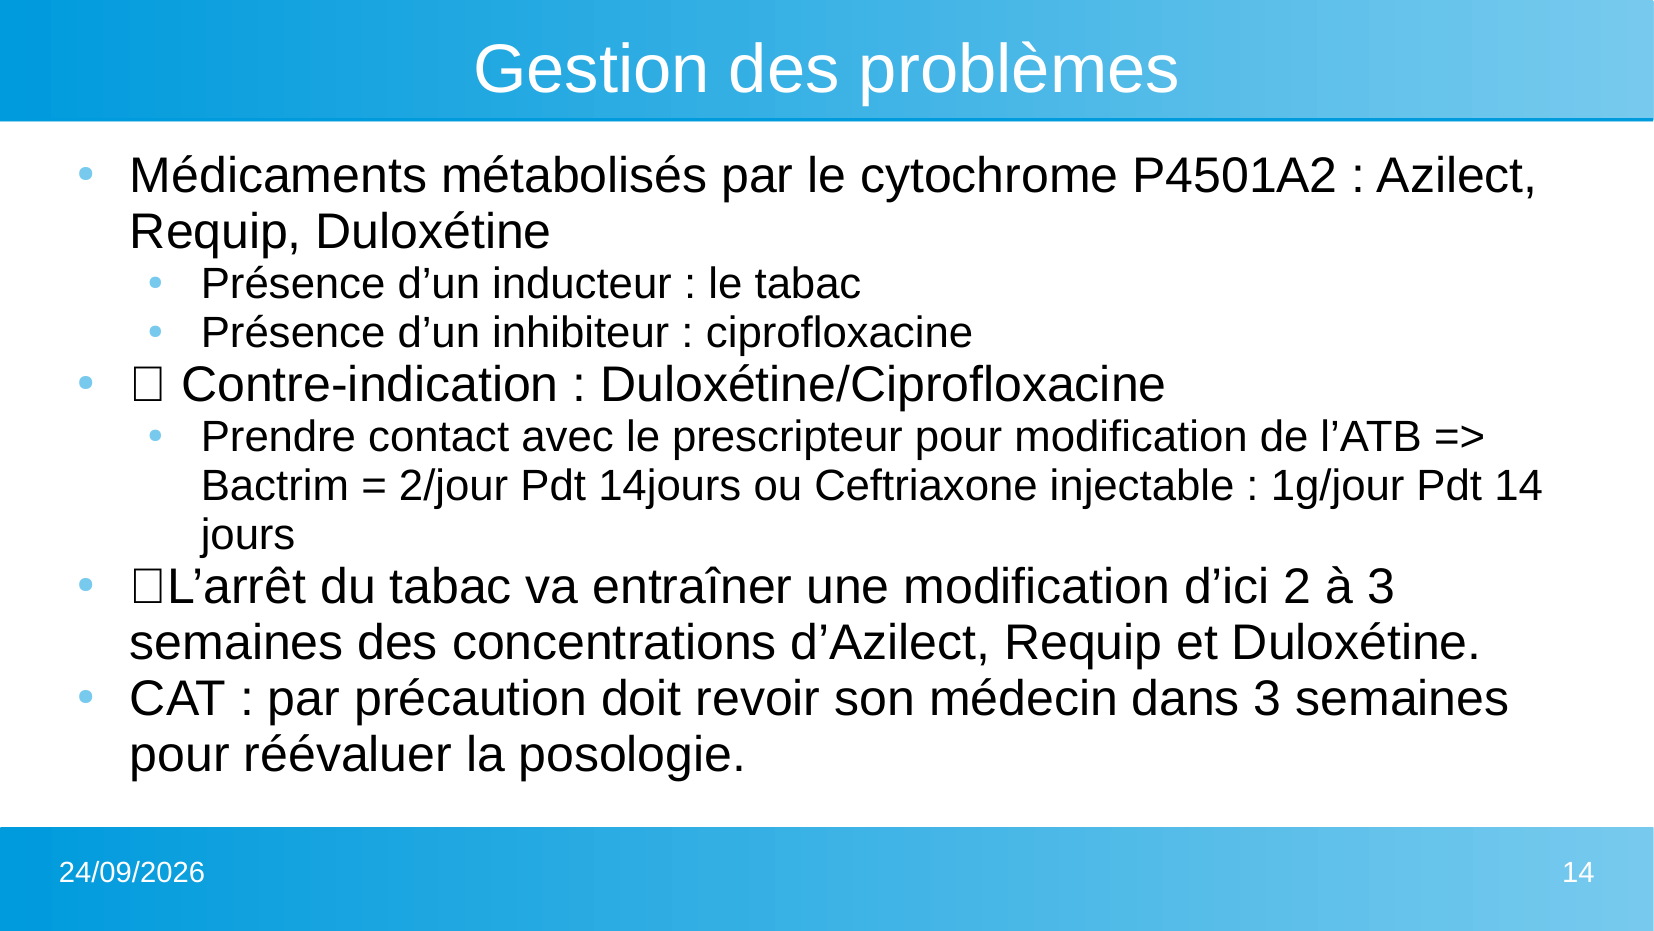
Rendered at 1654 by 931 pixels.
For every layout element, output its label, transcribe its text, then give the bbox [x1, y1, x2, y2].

list Médicaments métabolisés par le cytochrome P4501A2 : Azilect, Requip, Duloxétine Présence d’un inducteur : le tabac Présence d’un inhibiteur : ciprofloxacine  Contre-indication : Duloxétine/Ciprofloxacine Prendre contact avec le prescripteur pour modification de l’ATB => Bactrim = 2/jour Pdt 14jours ou Ceftriaxone injectable : 1g/jour Pdt 14 jours L’arrêt du tabac va entraîner une modification d’ici 2 à 3 semaines des concentrations d’Azilect, Requip et Duloxétine. CAT : par précaution doit revoir son médecin dans 3 semaines pour réévaluer la posologie. [59, 147, 1595, 768]
title Gestion des problèmes [59, 29, 1595, 108]
